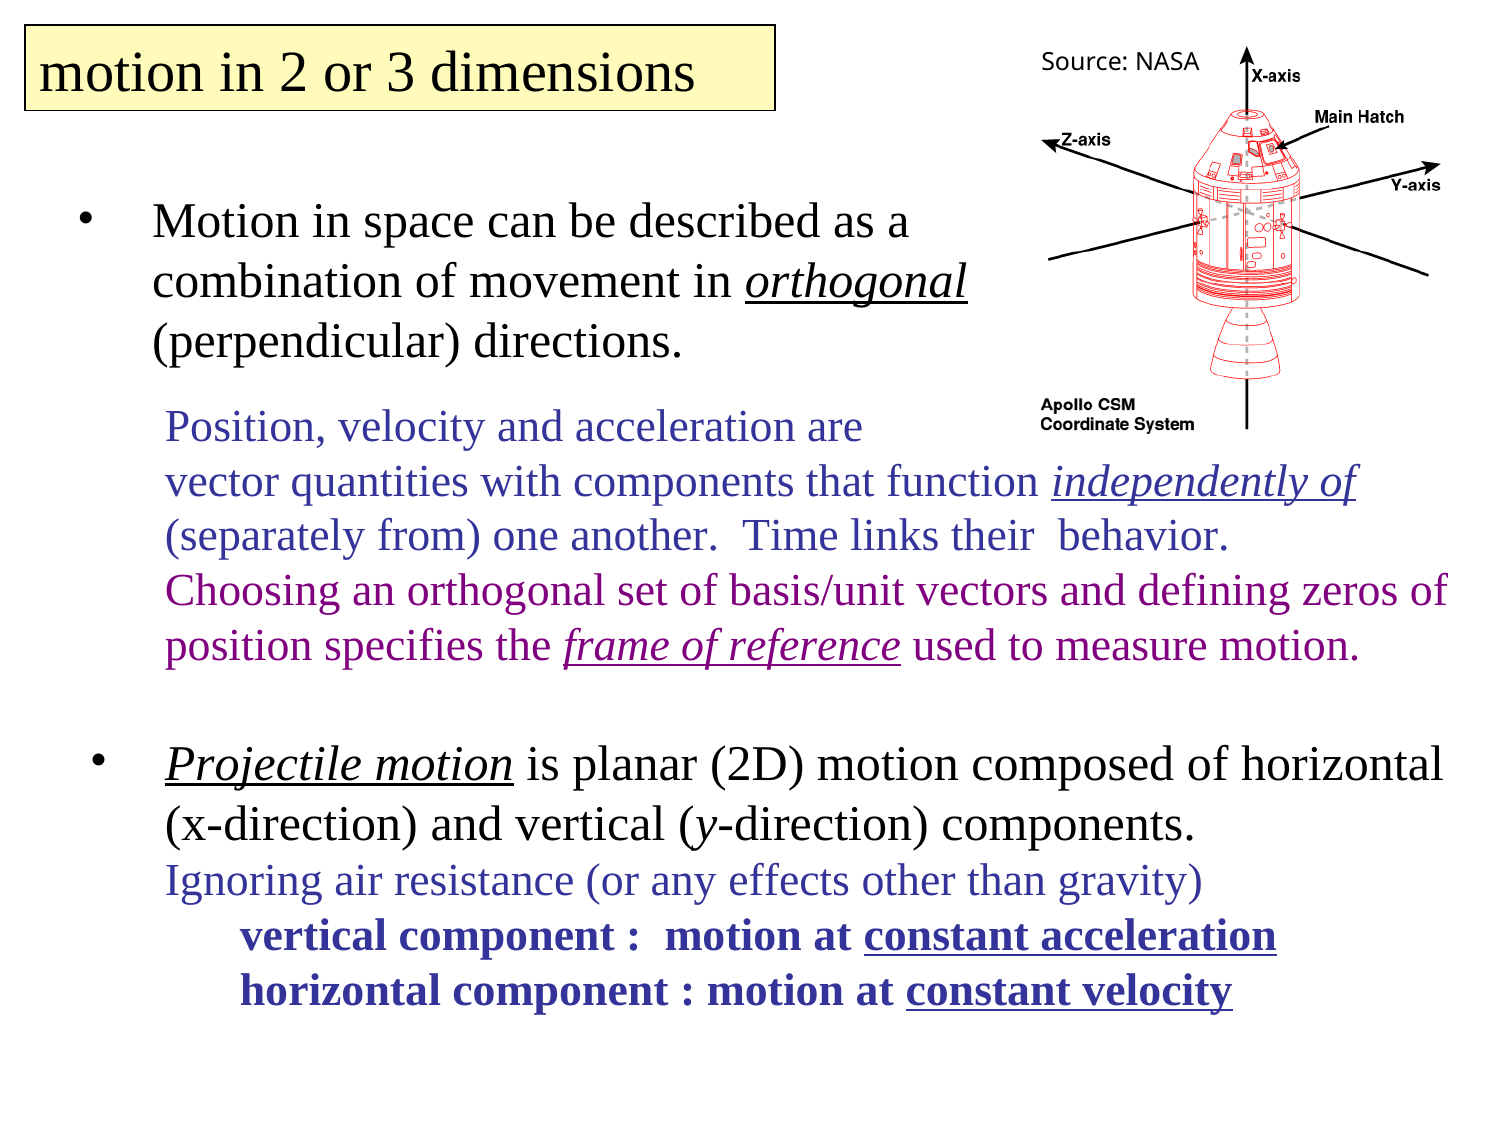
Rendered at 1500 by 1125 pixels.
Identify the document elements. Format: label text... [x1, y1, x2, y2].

text_box Motion in space can be described as a combination of movement in orthogonal (perpendicular) directions. [62, 180, 1013, 376]
picture [1029, 35, 1450, 387]
text_box Source: NASA [1026, 37, 1215, 83]
text_box motion in 2 or 3 dimensions [24, 24, 776, 111]
text_box Position, velocity and acceleration are vector quantities with components that function independently of (separately from) one another. Time links their behavior. Choosing an orthogonal set of basis/unit vectors and defining zeros of position specifies the frame of reference used to measure motion. Projectile motion is planar (2D) motion composed of horizontal (x-direction) and vertical (y-direction) components. Ignoring air resistance (or any effects other than gravity) vertical component : motion at constant acceleration horizontal component : motion at constant velocity [74, 387, 1476, 1023]
